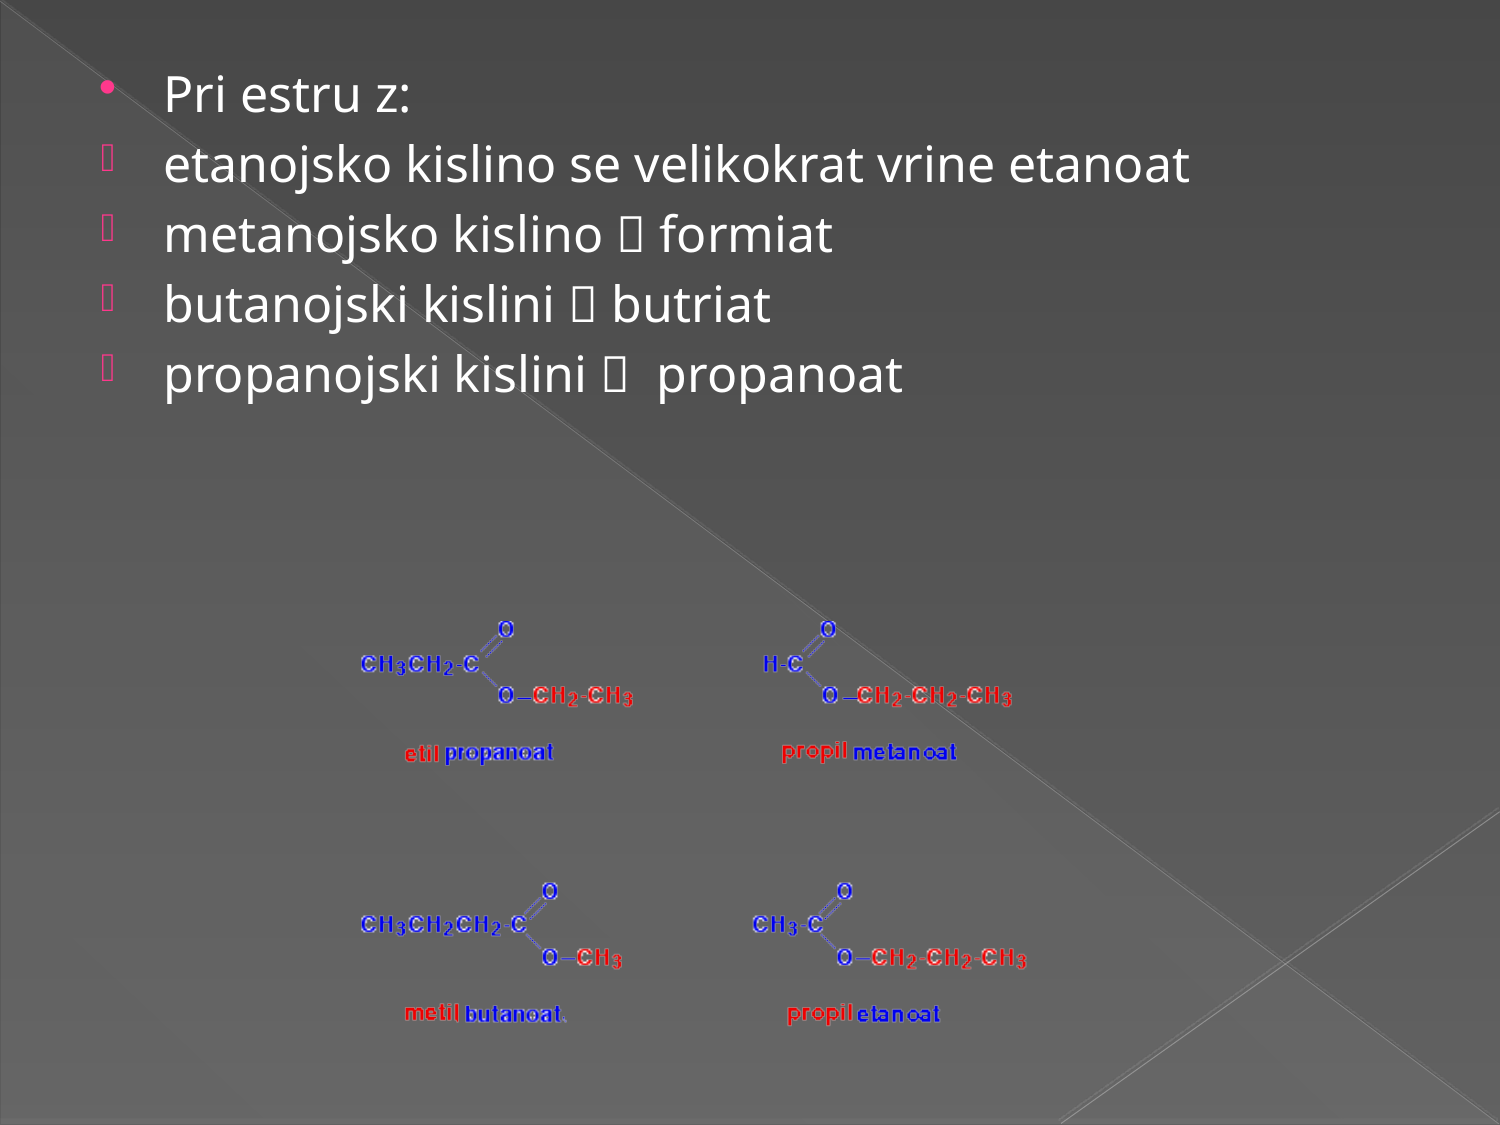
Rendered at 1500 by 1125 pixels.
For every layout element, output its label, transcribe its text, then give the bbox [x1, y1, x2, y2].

picture [360, 621, 1030, 1028]
list Pri estru z: etanojsko kislino se velikokrat vrine etanoat metanojsko kislino  formiat butanojski kislini  butriat propanojski kislini  propanoat [75, 54, 1425, 1059]
